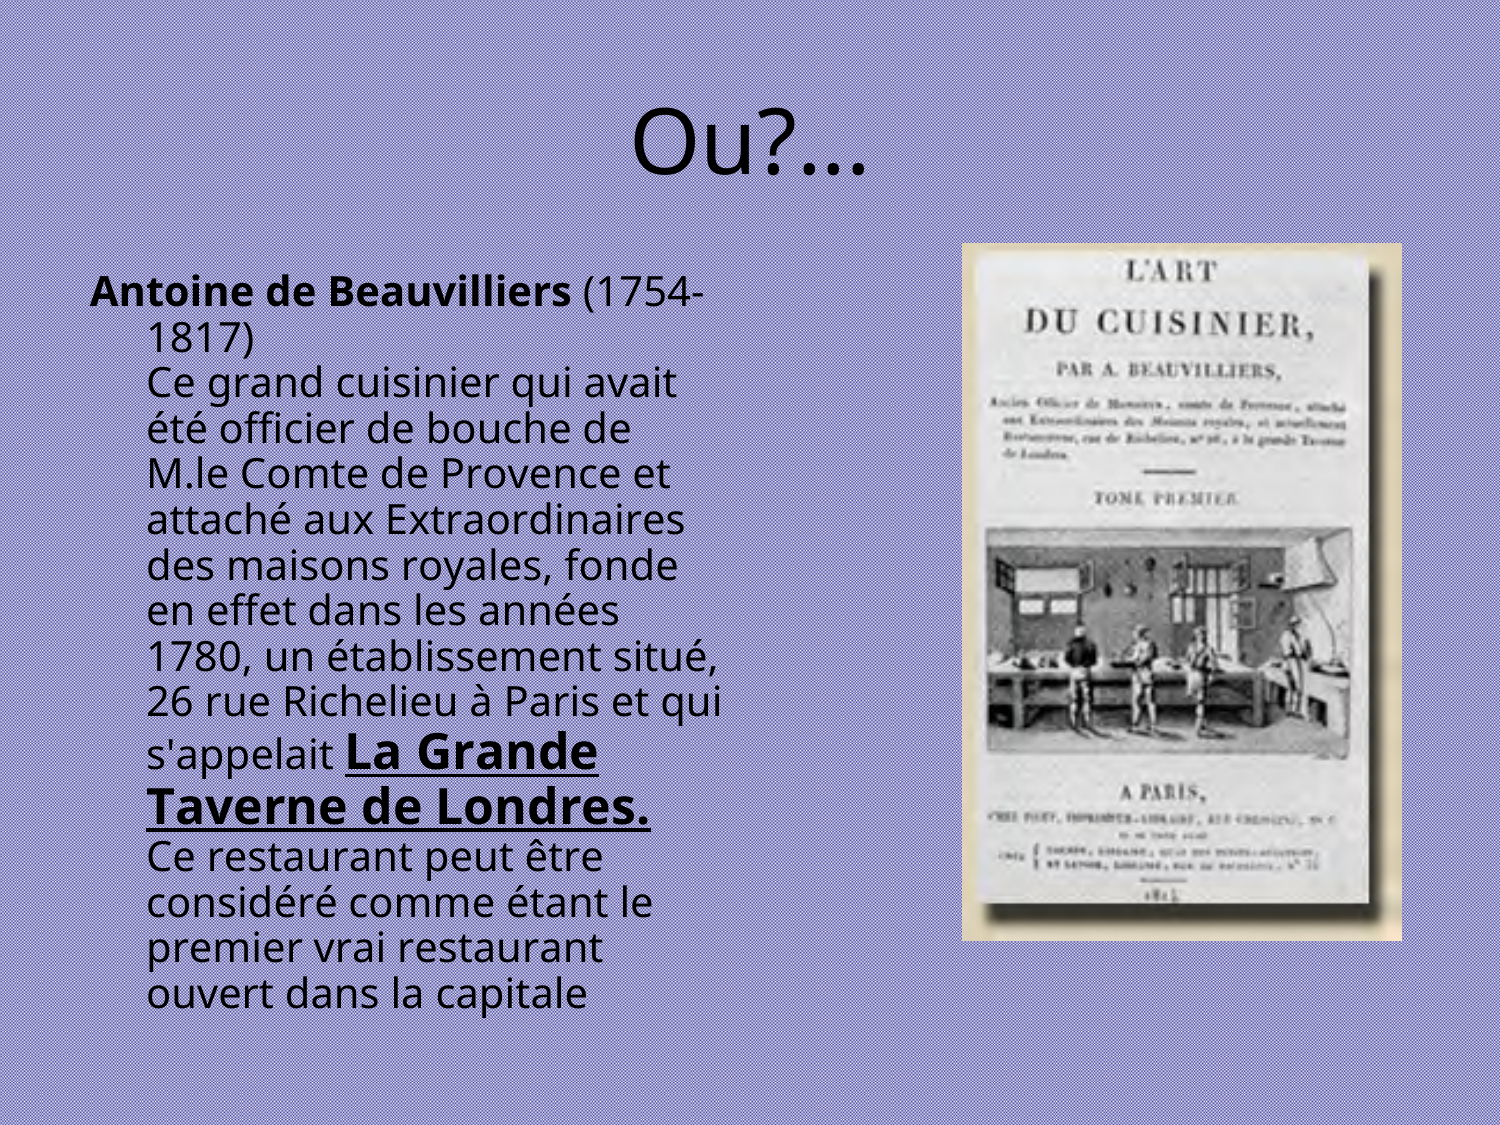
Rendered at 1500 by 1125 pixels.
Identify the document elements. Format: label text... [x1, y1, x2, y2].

title Ou?... [75, 45, 1426, 233]
list Antoine de Beauvilliers (1754-1817) Ce grand cuisinier qui avait été officier de bouche de M.le Comte de Provence et attaché aux Extraordinaires des maisons royales, fonde en effet dans les années 1780, un établissement situé, 26 rue Richelieu à Paris et qui s'appelait La Grande Taverne de Londres. Ce restaurant peut être considéré comme étant le premier vrai restaurant ouvert dans la capitale [75, 262, 738, 1022]
picture [0, 0, 1500, 1125]
